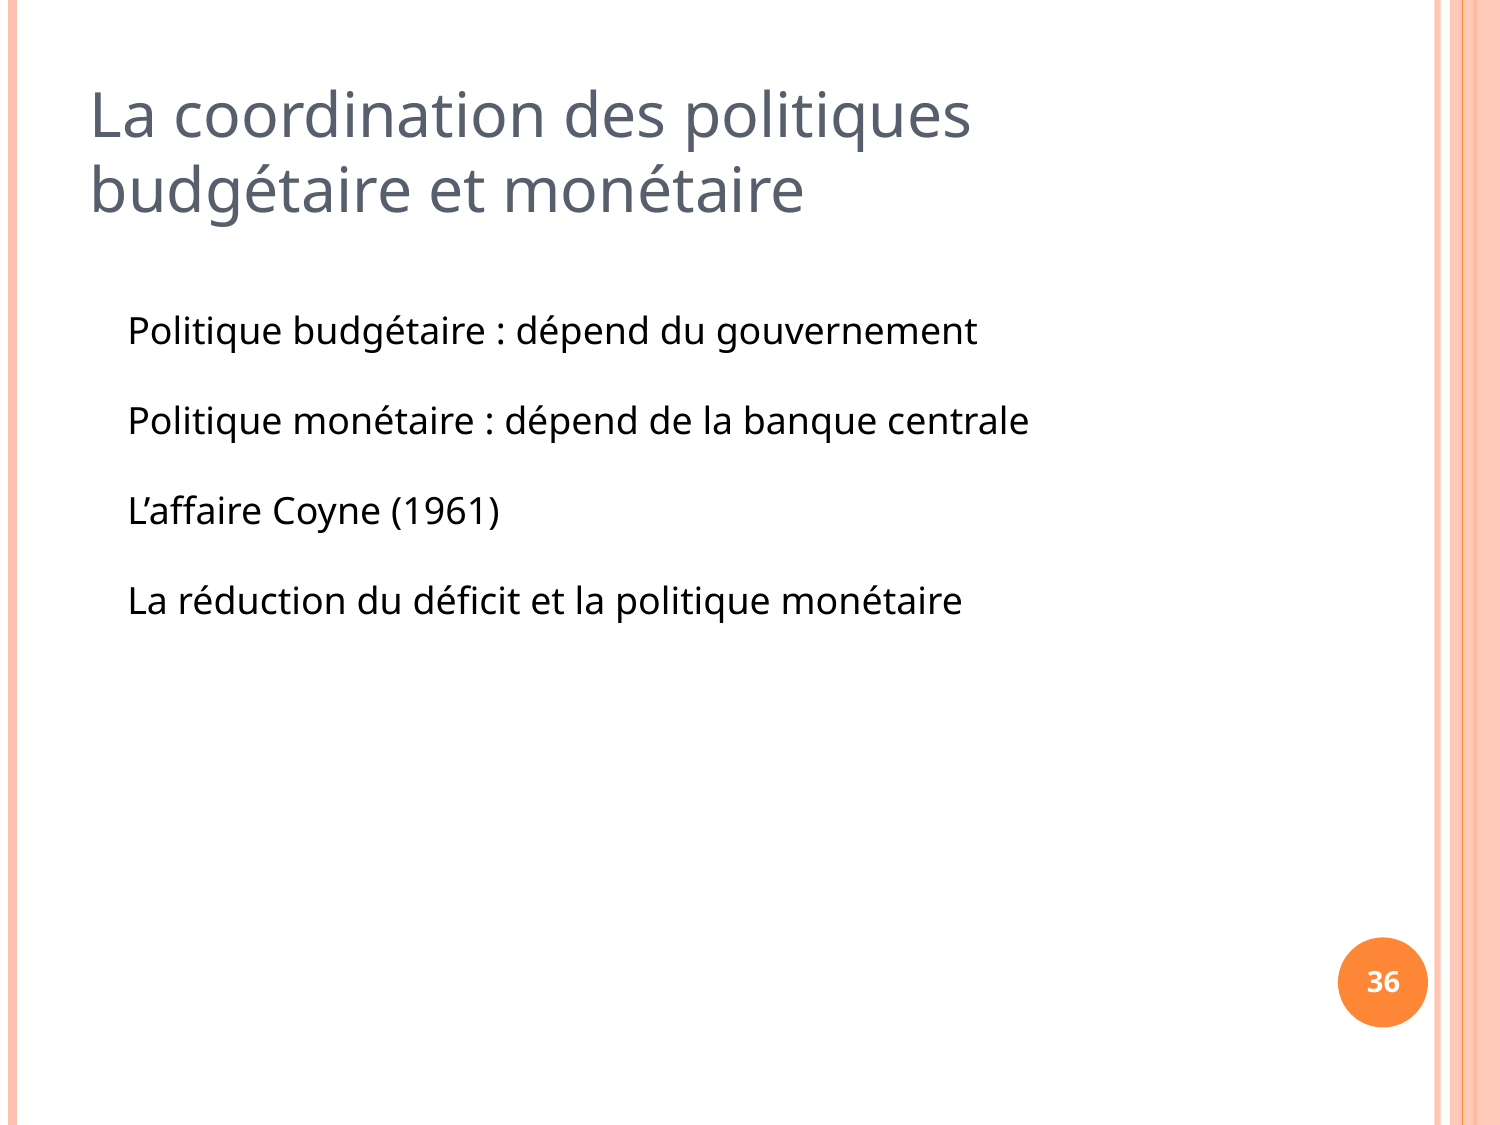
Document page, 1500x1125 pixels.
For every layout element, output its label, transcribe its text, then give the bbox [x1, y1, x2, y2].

list Politique budgétaire : dépend du gouvernement Politique monétaire : dépend de la banque centrale L’affaire Coyne (1961) La réduction du déficit et la politique monétaire [112, 299, 1388, 1000]
slide_number <numéro> [1333, 940, 1434, 1027]
title La coordination des politiques budgétaire et monétaire [75, 45, 1300, 233]
